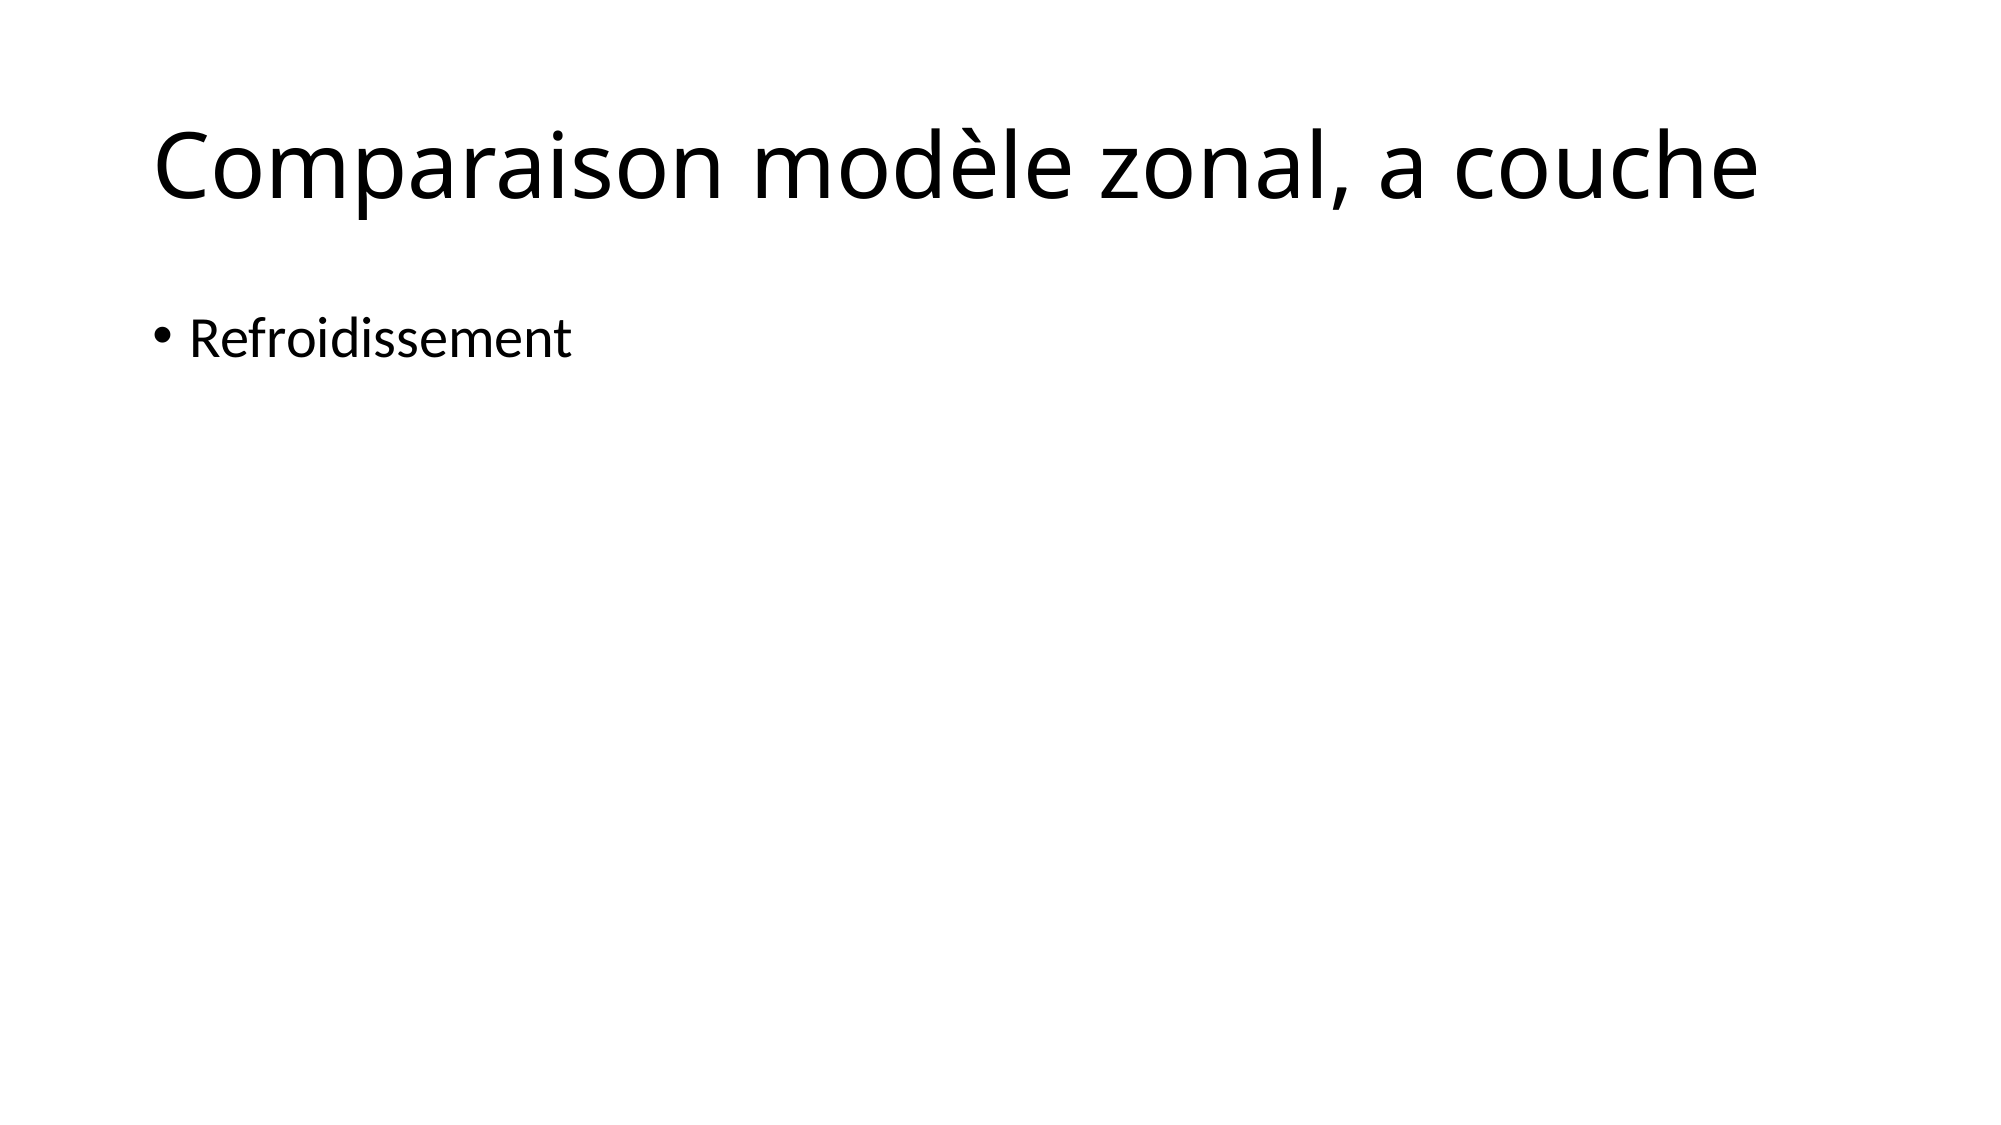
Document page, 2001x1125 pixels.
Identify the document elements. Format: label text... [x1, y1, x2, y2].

title Comparaison modèle zonal, a couche [137, 59, 1863, 278]
list Refroidissement [137, 299, 1863, 1014]
